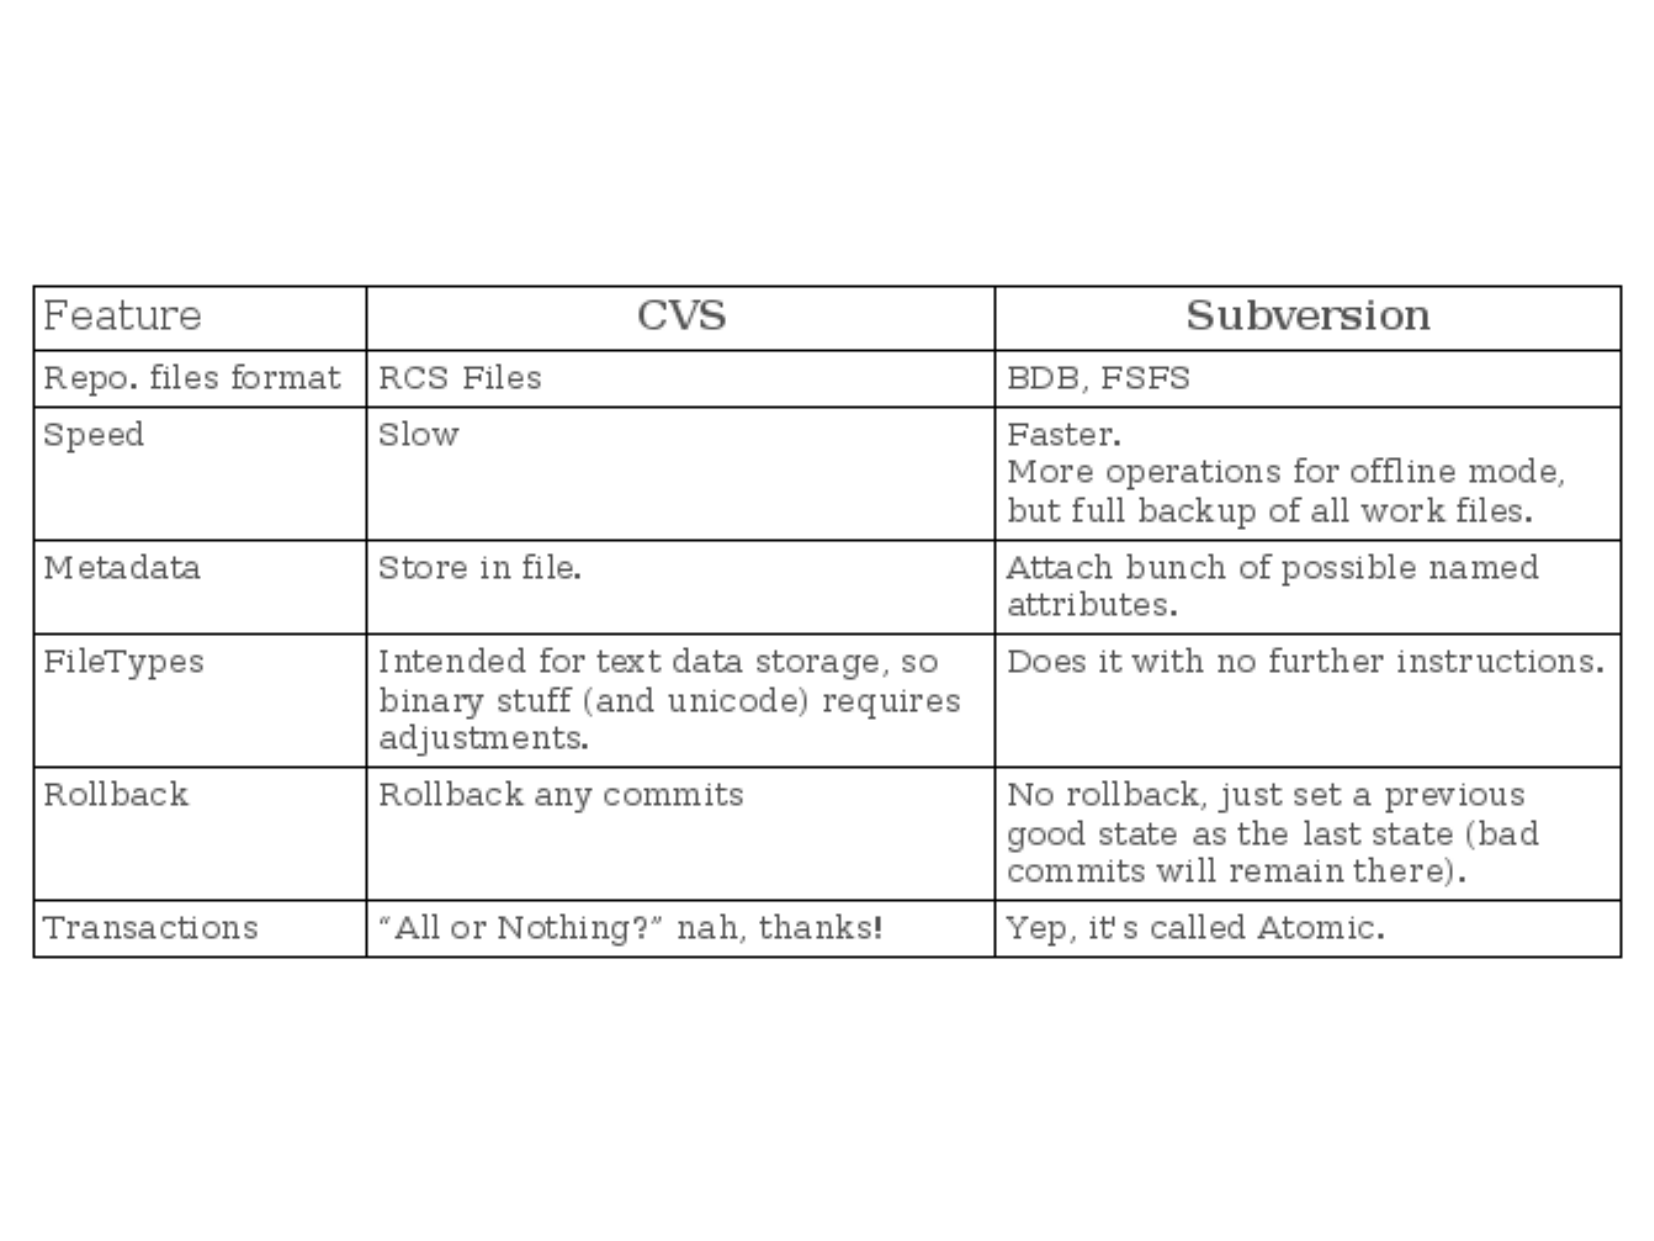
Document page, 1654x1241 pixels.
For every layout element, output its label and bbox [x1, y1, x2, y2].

picture [26, 276, 1628, 964]
